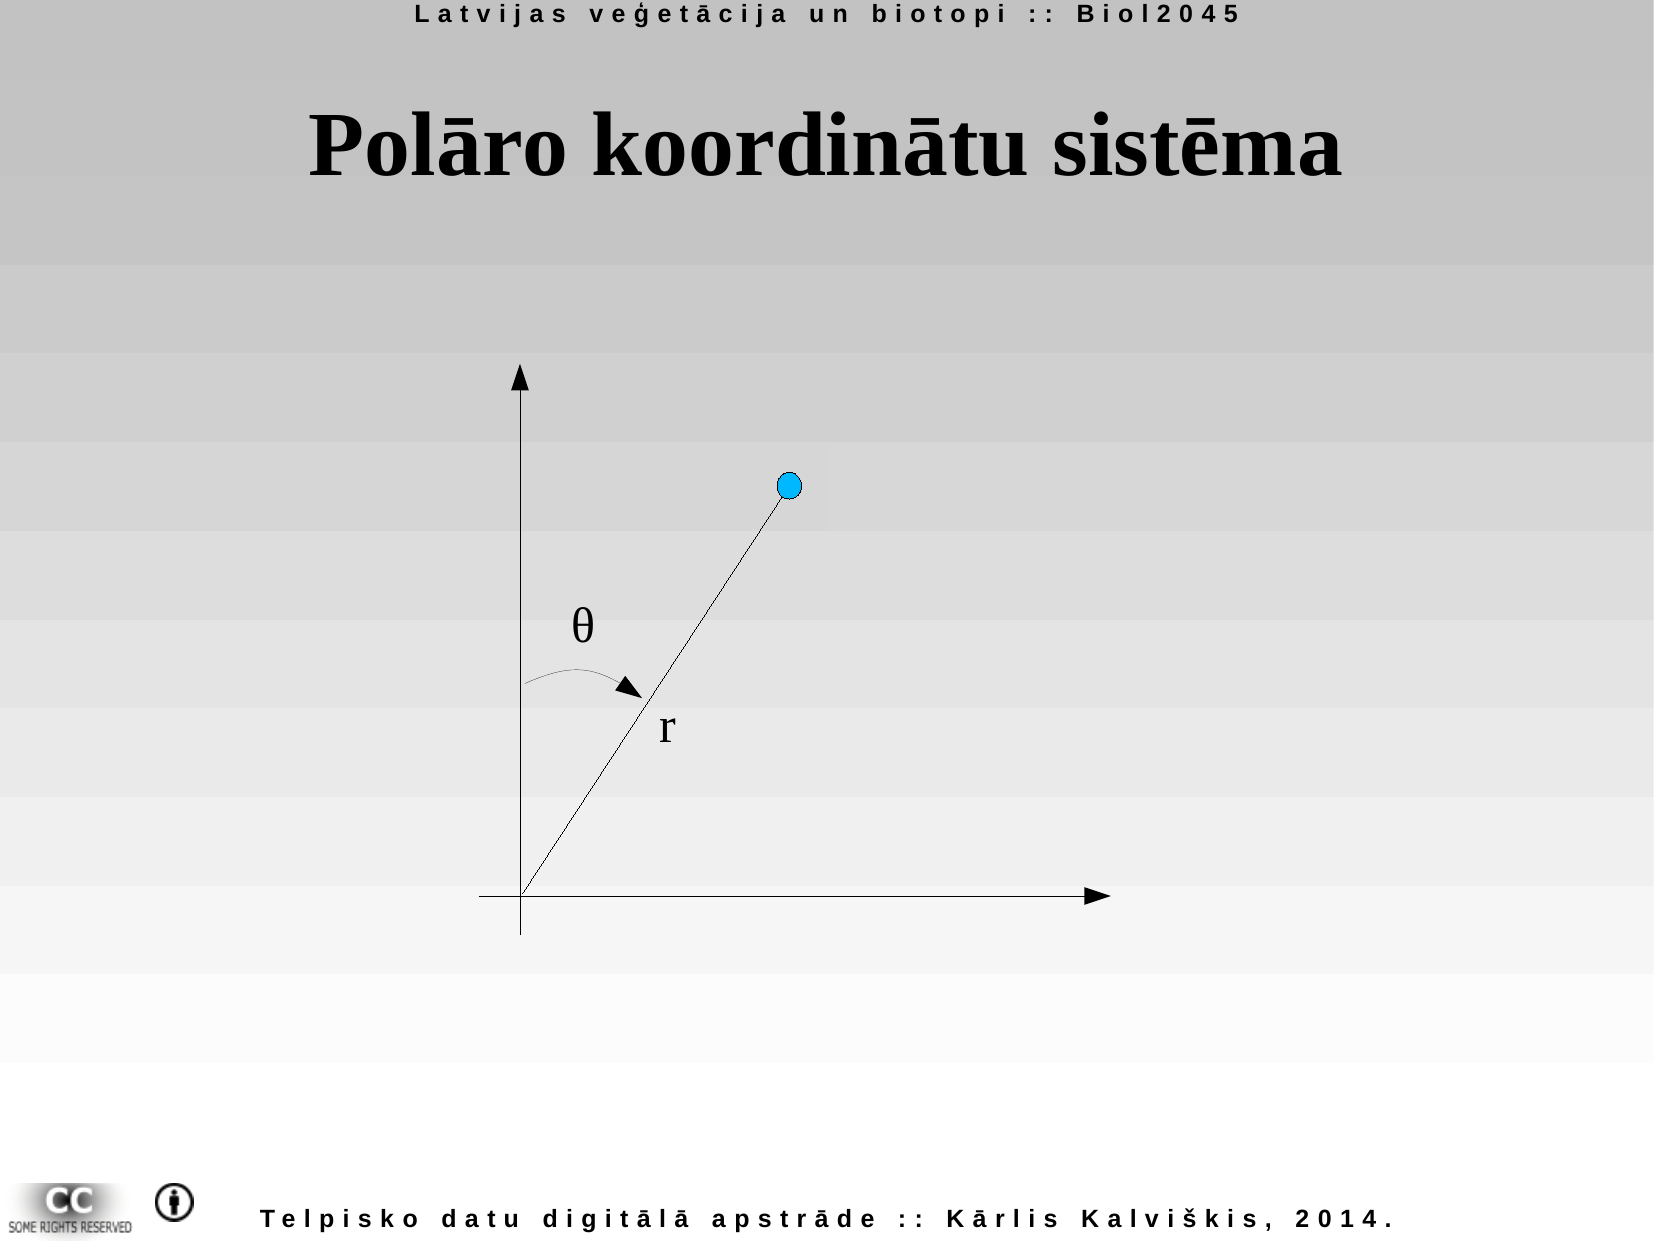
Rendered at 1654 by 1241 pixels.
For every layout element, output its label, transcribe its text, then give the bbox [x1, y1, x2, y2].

text_box [777, 472, 802, 500]
text_box r [659, 698, 677, 754]
text_box θ [571, 598, 596, 654]
title Polāro koordinātu sistēma [0, 1, 1654, 287]
picture [0, 287, 1654, 1241]
